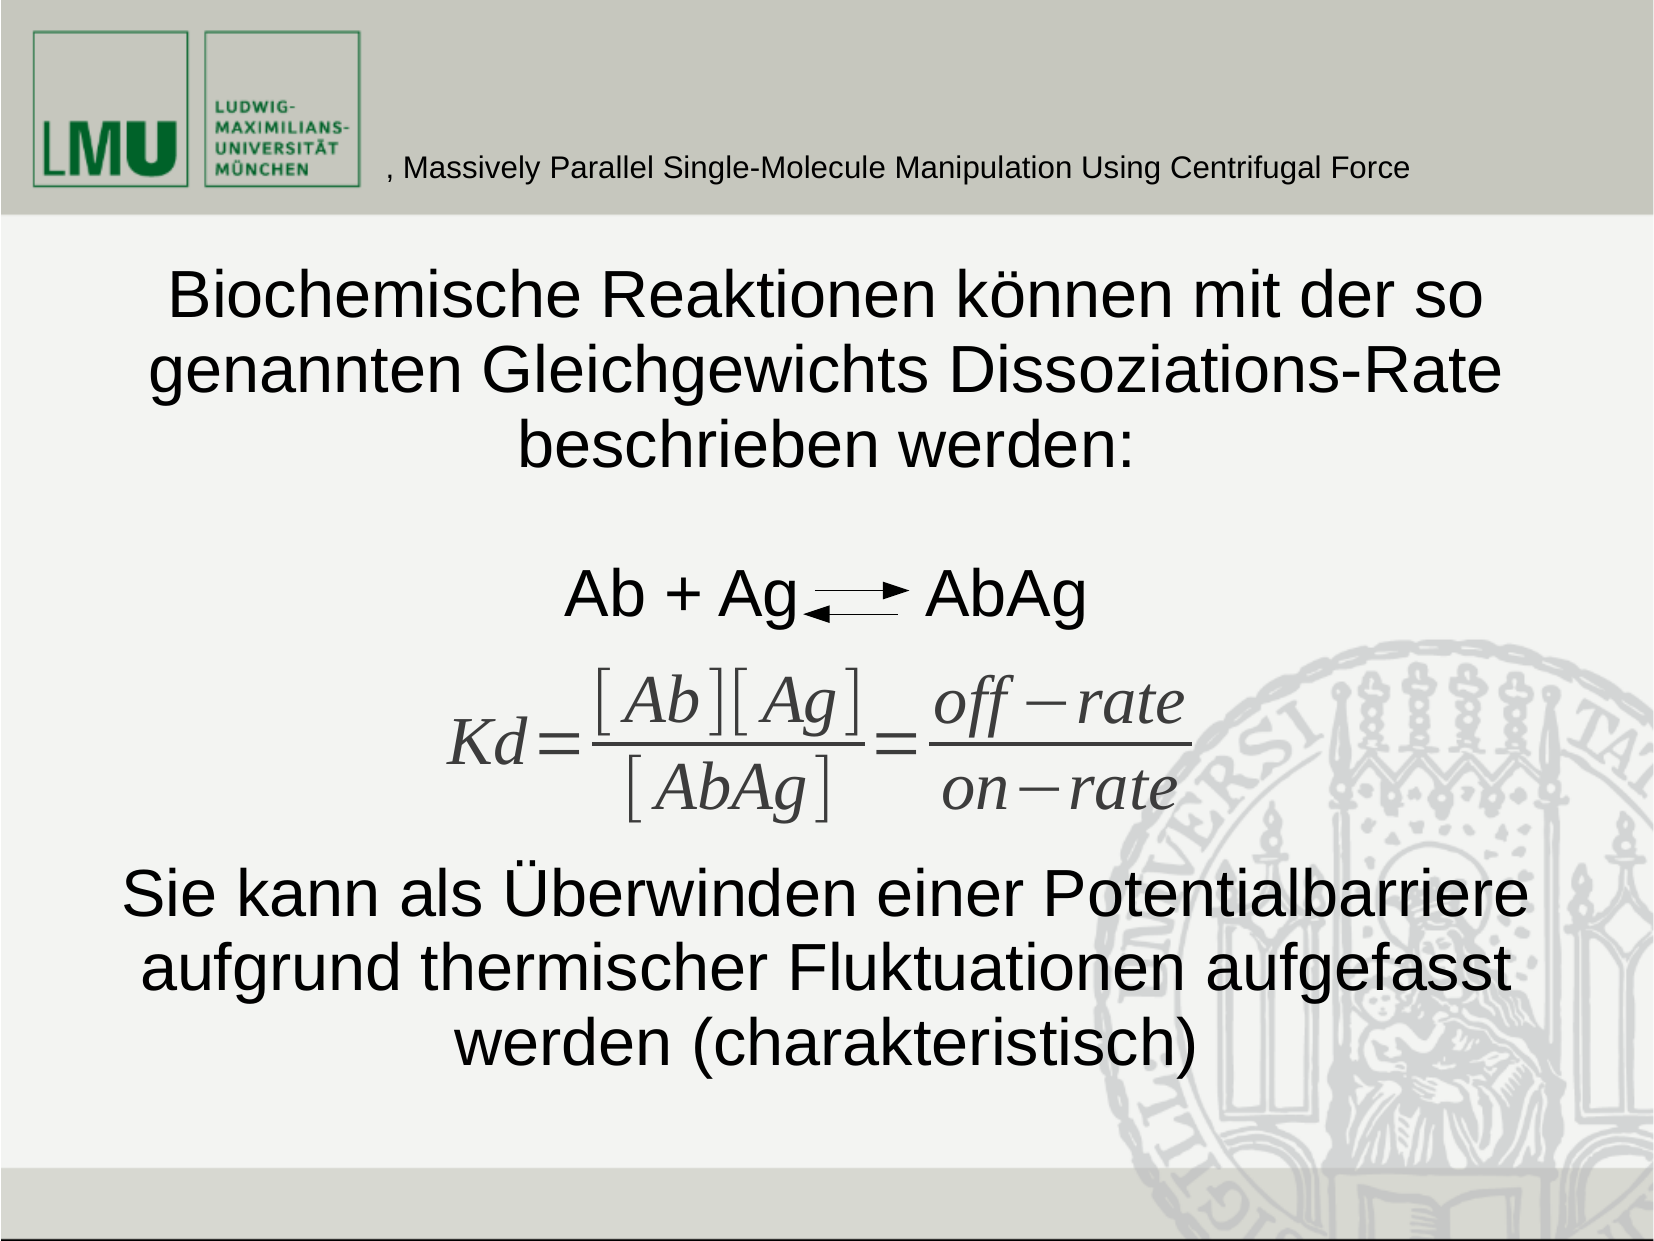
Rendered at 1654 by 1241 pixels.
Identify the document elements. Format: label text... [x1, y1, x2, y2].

subtitle Biochemische Reaktionen können mit der so genannten Gleichgewichts Dissoziations-Rate beschrieben werden: Ab + Ag AbAg Sie kann als Überwinden einer Potentialbarriere aufgrund thermischer Fluktuationen aufgefasst werden (charakteristisch) [23, 251, 1630, 1161]
picture [1, 0, 1654, 1241]
text_box Philipp Lorenz, Massively Parallel Single-Molecule Manipulation Using Centrifugal Force [362, 142, 1619, 213]
chart [437, 661, 1202, 827]
